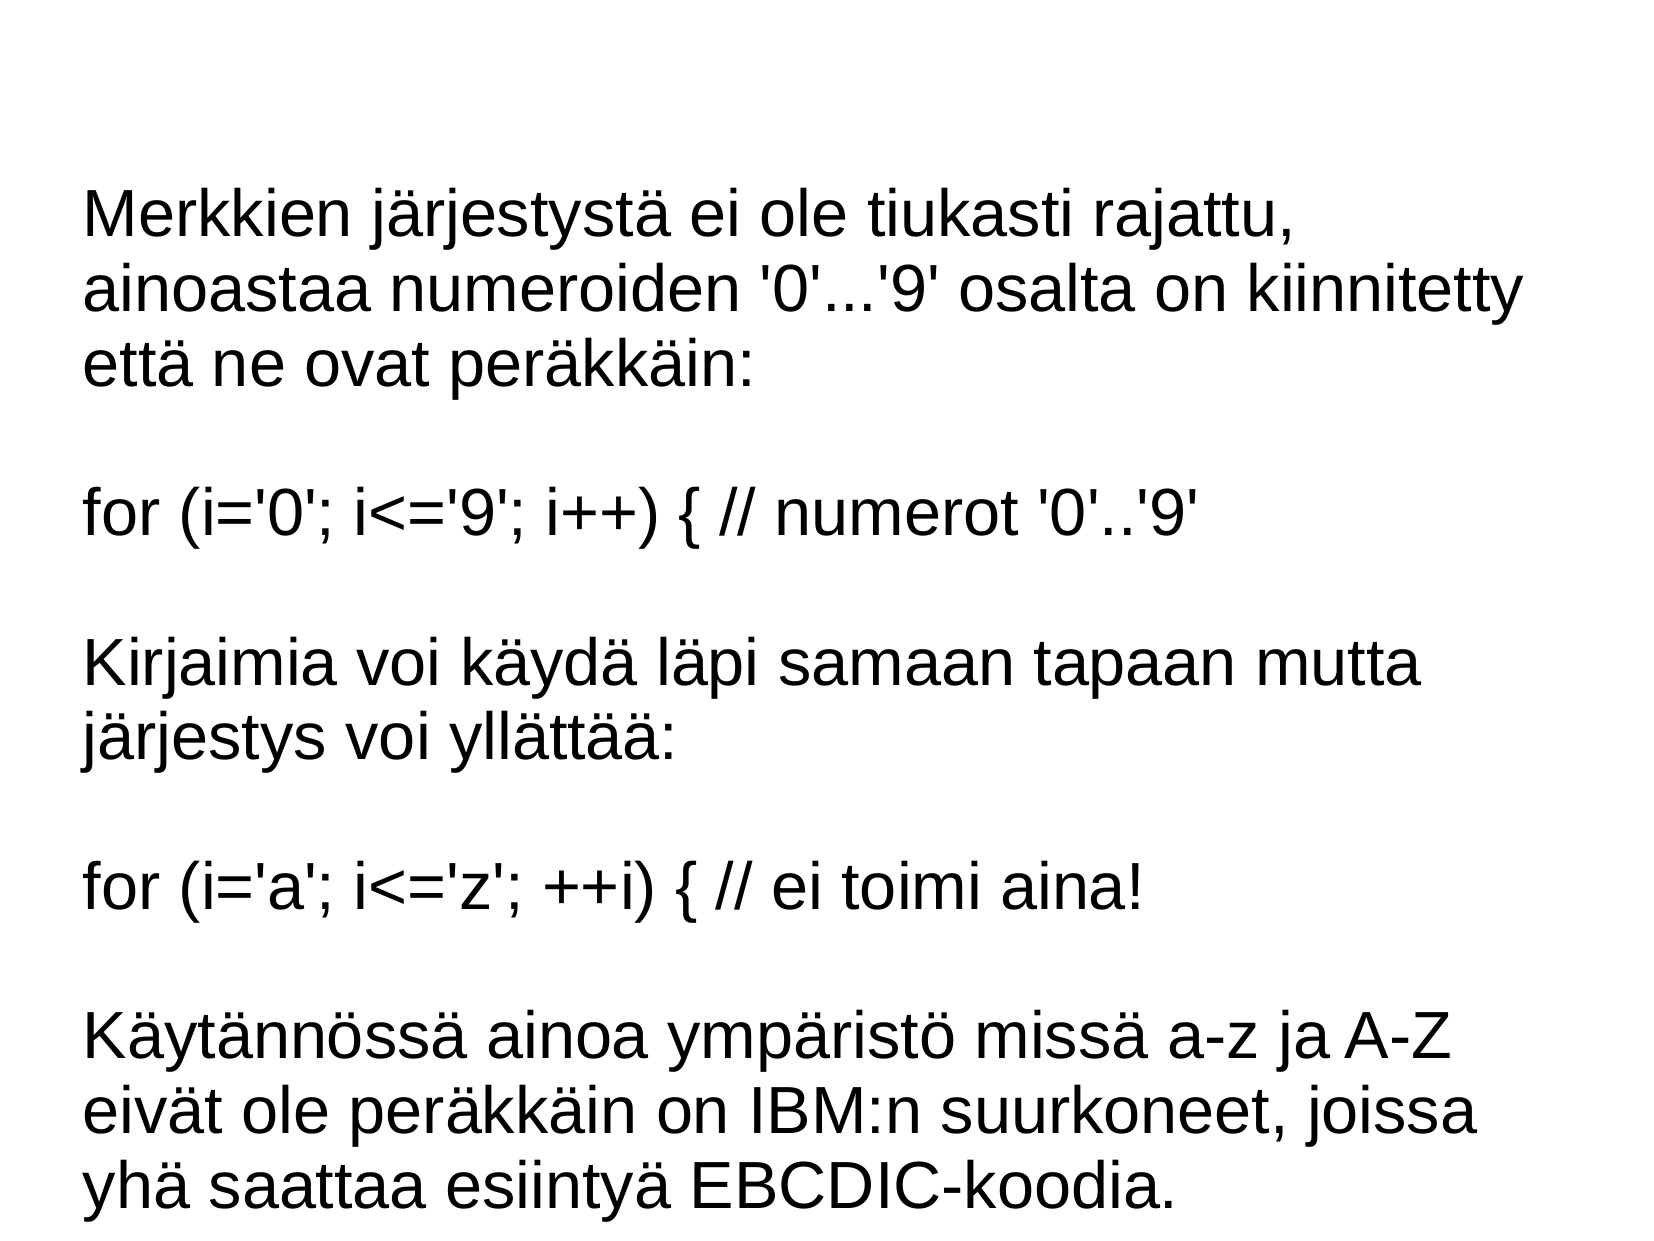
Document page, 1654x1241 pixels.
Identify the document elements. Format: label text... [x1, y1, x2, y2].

text_box Merkkien järjestystä ei ole tiukasti rajattu, ainoastaa numeroiden '0'...'9' osalta on kiinnitetty että ne ovat peräkkäin: for (i='0'; i<='9'; i++) { // numerot '0'..'9' Kirjaimia voi käydä läpi samaan tapaan mutta järjestys voi yllättää: for (i='a'; i<='z'; ++i) { // ei toimi aina! Käytännössä ainoa ympäristö missä a-z ja A-Z eivät ole peräkkäin on IBM:n suurkoneet, joissa yhä saattaa esiintyä EBCDIC-koodia. [82, 176, 1571, 1223]
